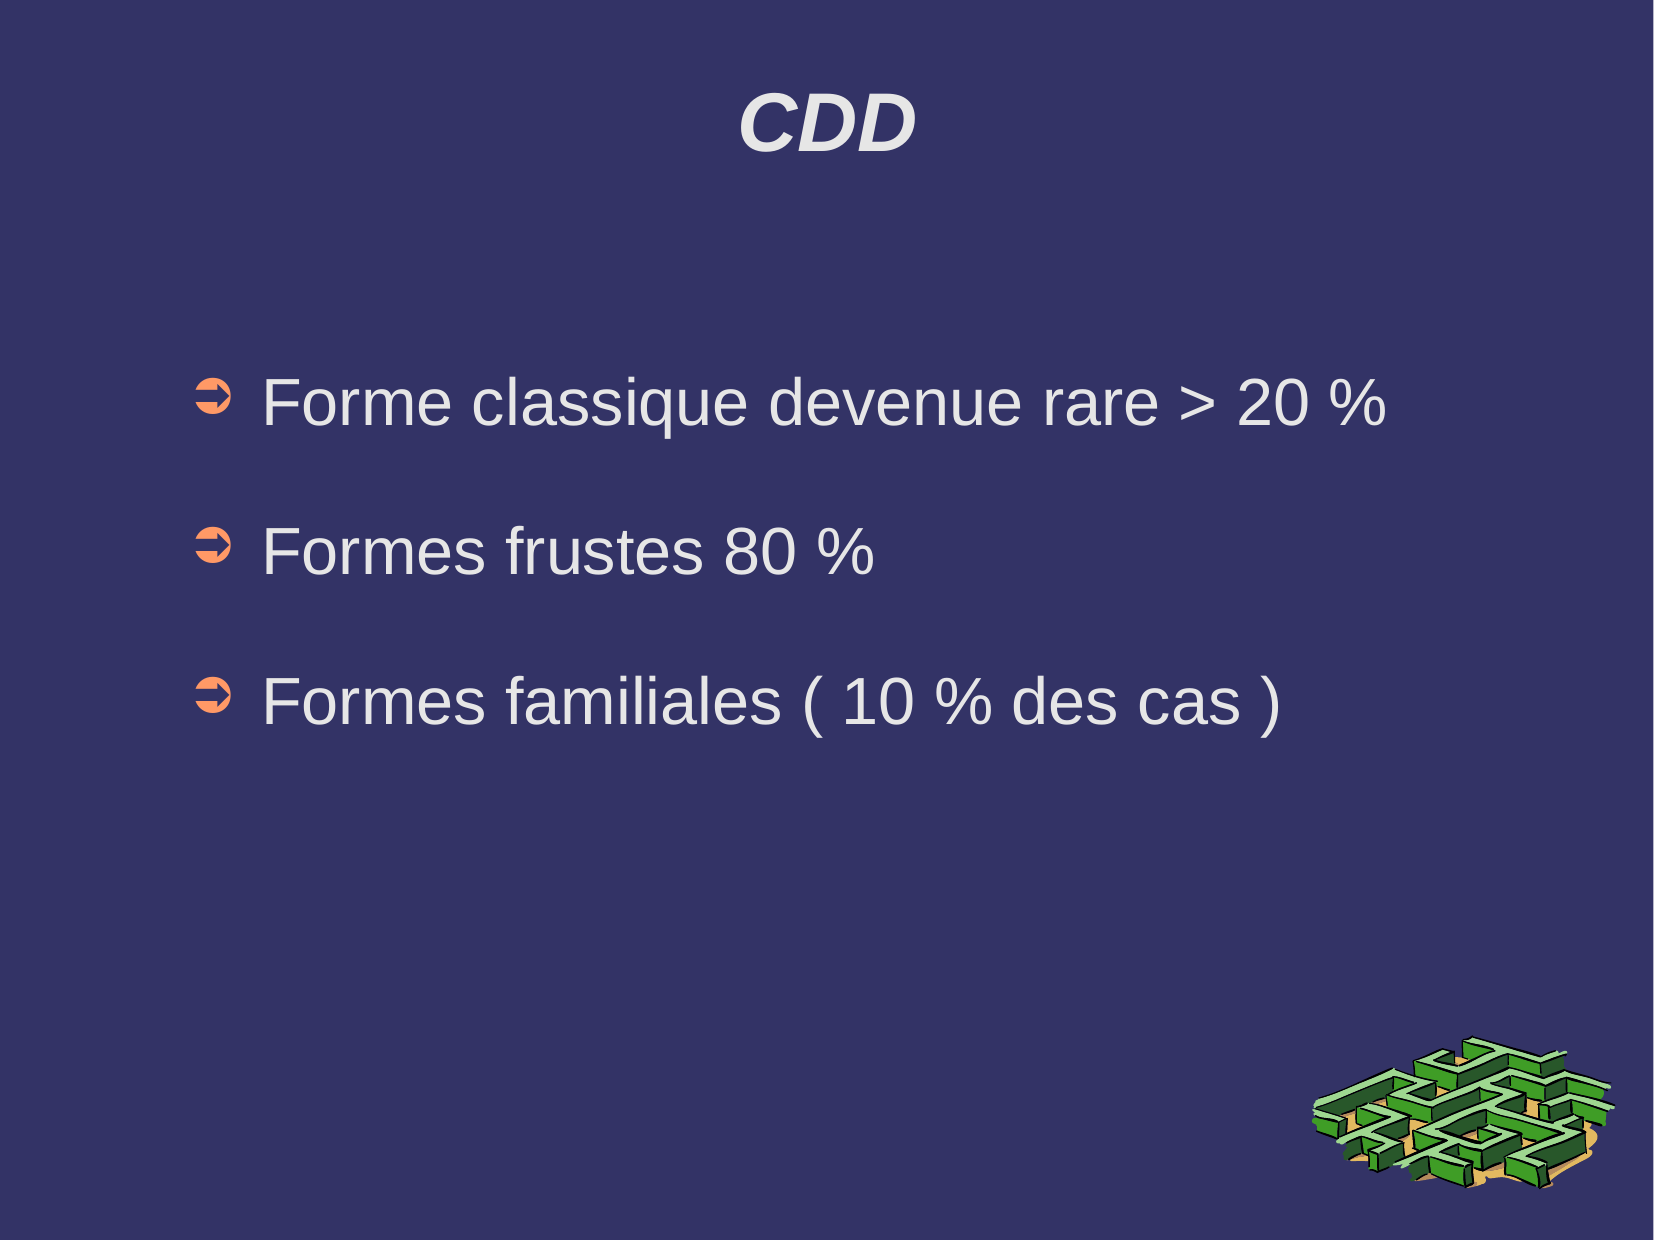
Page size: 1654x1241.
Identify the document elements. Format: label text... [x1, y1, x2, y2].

list Forme classique devenue rare > 20 % Formes frustes 80 % Formes familiales ( 10 % des cas ) [178, 364, 1570, 1147]
title CDD [121, 19, 1534, 227]
